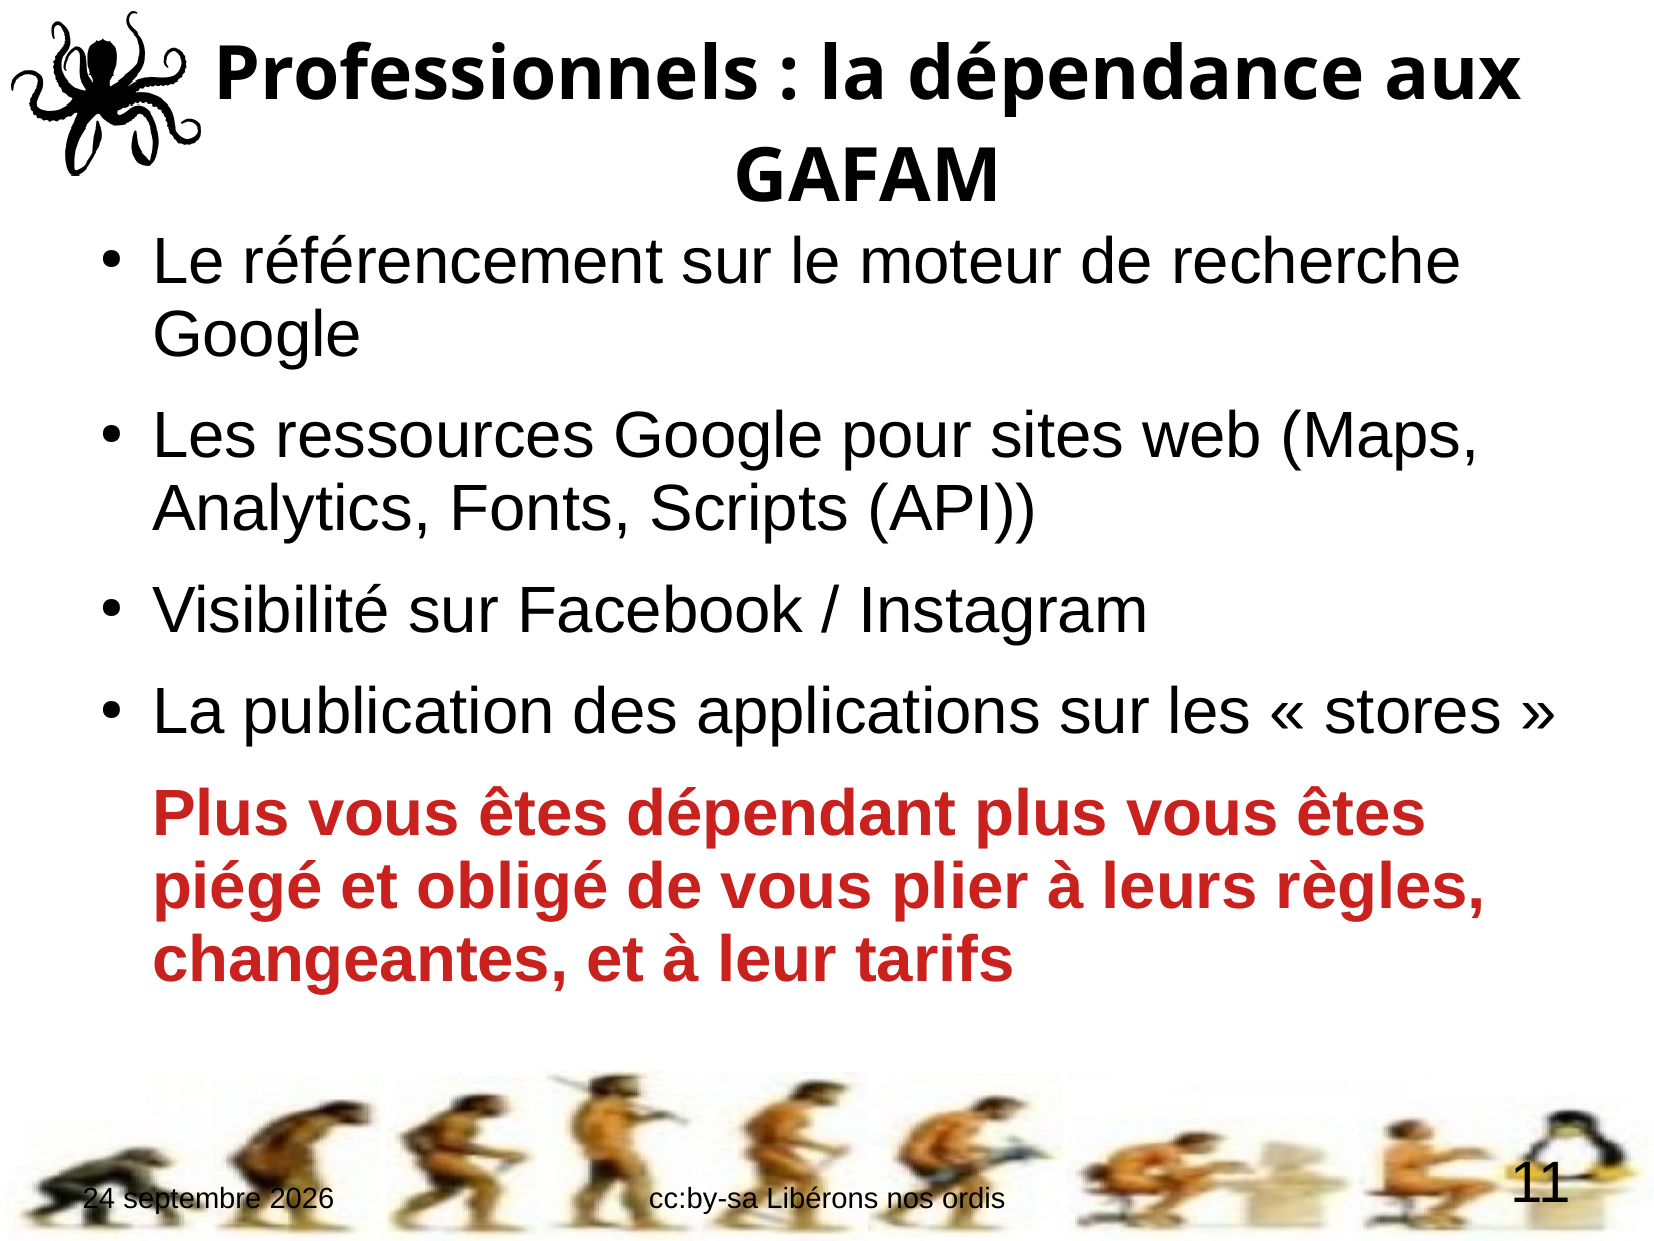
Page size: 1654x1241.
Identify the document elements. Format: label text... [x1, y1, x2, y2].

picture [11, 11, 201, 176]
list Le référencement sur le moteur de recherche Google Les ressources Google pour sites web (Maps, Analytics, Fonts, Scripts (API)) Visibilité sur Facebook / Instagram La publication des applications sur les « stores » Plus vous êtes dépendant plus vous êtes piégé et obligé de vous plier à leurs règles, changeantes, et à leur tarifs [82, 224, 1571, 1063]
title Professionnels : la dépendance aux GAFAM [165, 47, 1571, 196]
picture [0, 1062, 1654, 1241]
